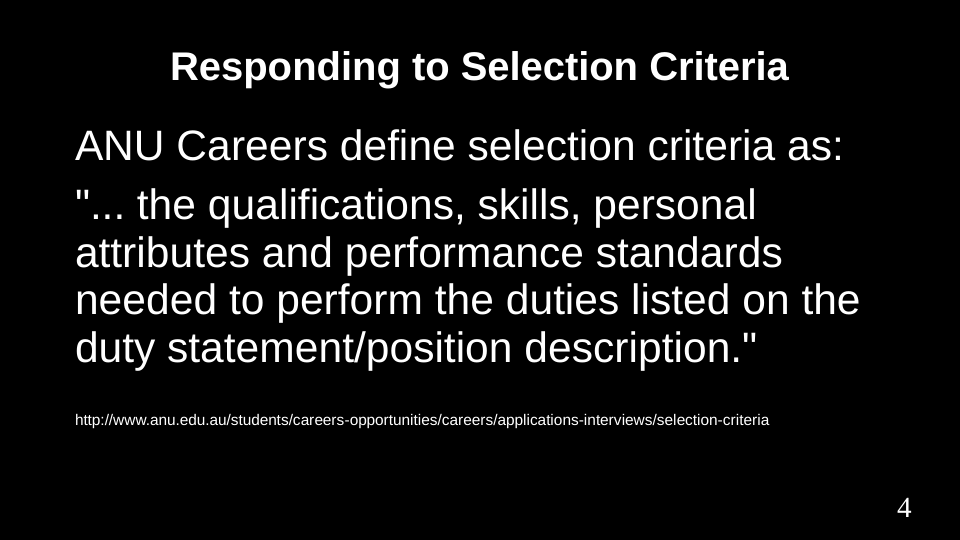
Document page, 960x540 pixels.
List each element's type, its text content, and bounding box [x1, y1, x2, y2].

title Responding to Selection Criteria [47, 21, 912, 112]
list ANU Careers define selection criteria as: "... the qualifications, skills, personal attributes and performance standards needed to perform the duties listed on the duty statement/position description." http://www.anu.edu.au/students/careers-opportunities/careers/applications-interviews/selection-criteria [75, 121, 871, 436]
